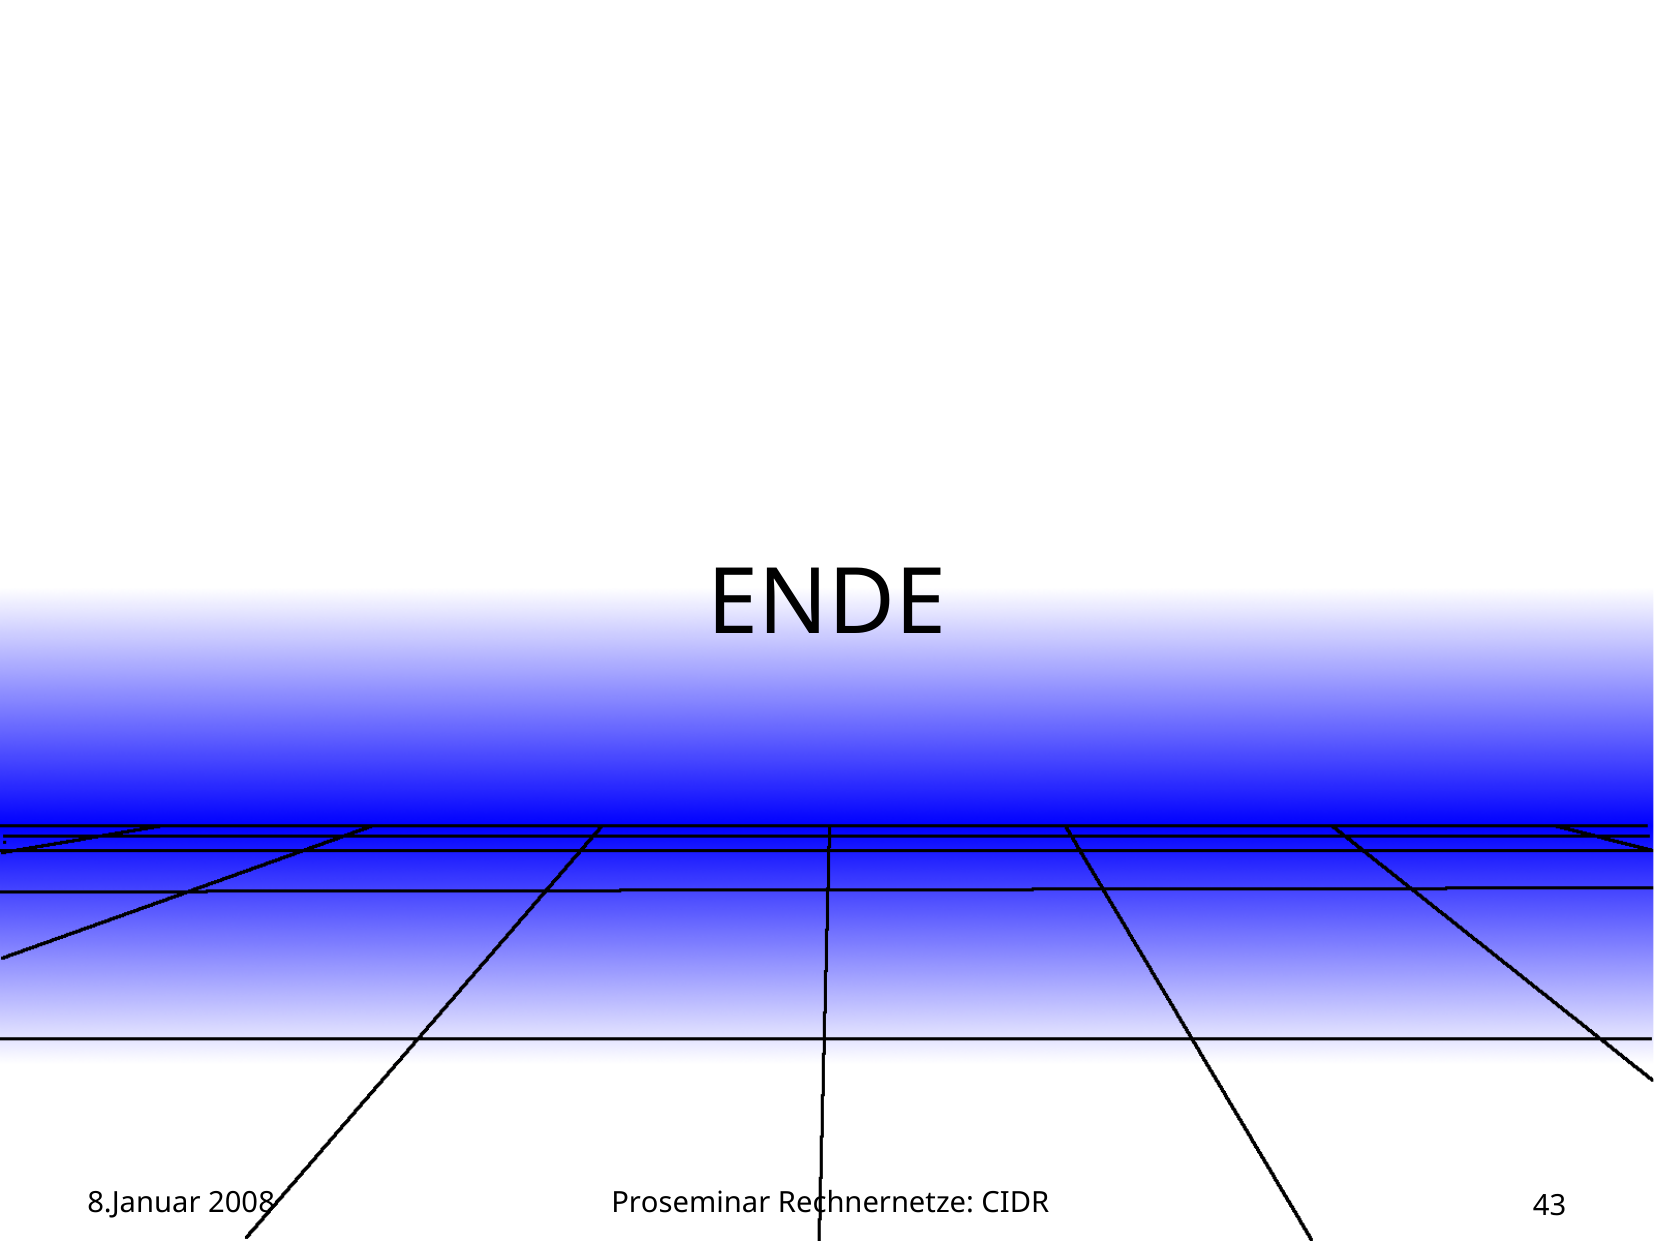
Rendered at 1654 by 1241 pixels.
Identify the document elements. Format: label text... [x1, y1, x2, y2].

title ENDE [233, 540, 1421, 656]
picture [0, 0, 1654, 1241]
